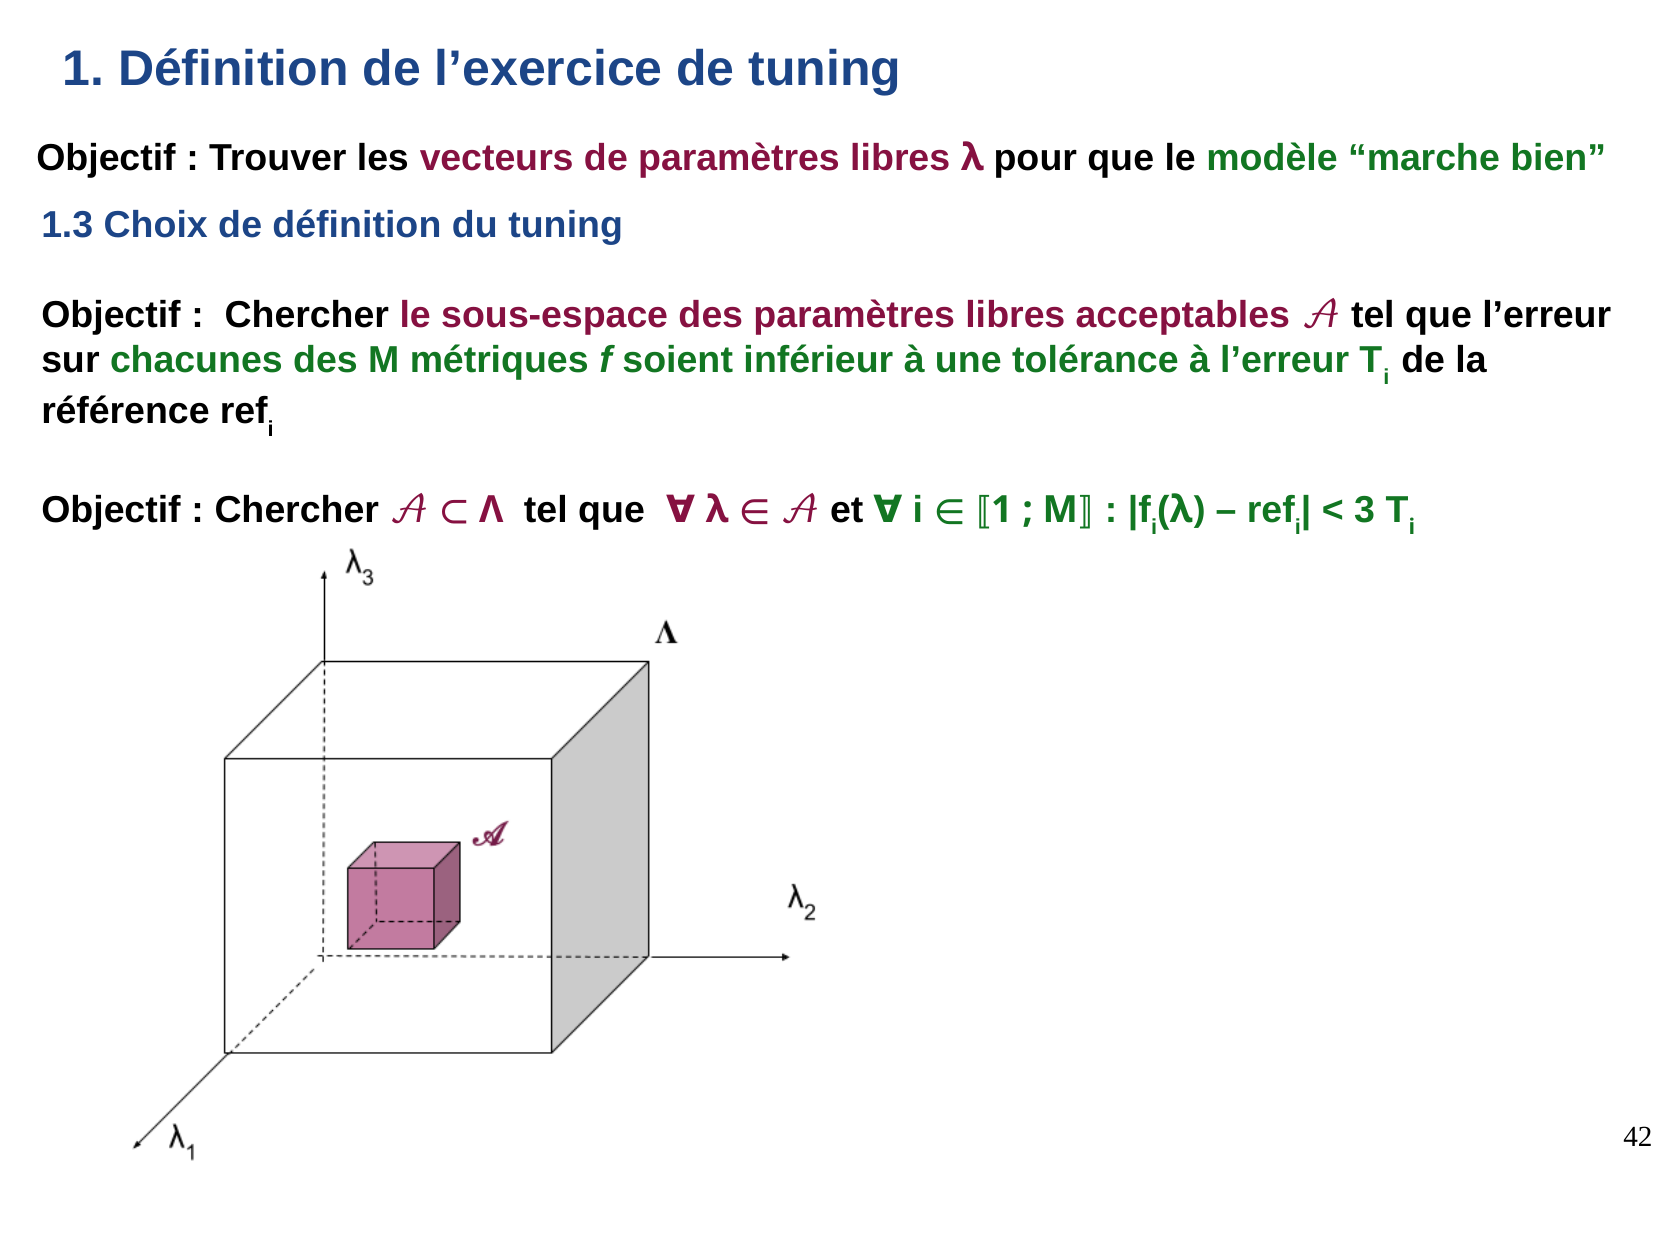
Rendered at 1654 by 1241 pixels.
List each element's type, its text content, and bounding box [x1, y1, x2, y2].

text_box 1.3 Choix de définition du tuning Objectif : Chercher le sous-espace des paramètres libres acceptables 𝒜 tel que l’erreur sur chacunes des M métriques f soient inférieur à une tolérance à l’erreur Ti de la référence refi Objectif : Chercher 𝒜 ⊂ Λ tel que ∀ λ ∊ 𝒜 et ∀ i ∊ ⟦1 ; M⟧ : |fi(λ) – refi| < 3 Ti [26, 196, 1627, 580]
picture [127, 580, 863, 1177]
text_box Objectif : Trouver les vecteurs de paramètres libres λ pour que le modèle “marche bien” [11, 123, 1644, 274]
text_box 1. Définition de l’exercice de tuning [47, 33, 918, 104]
